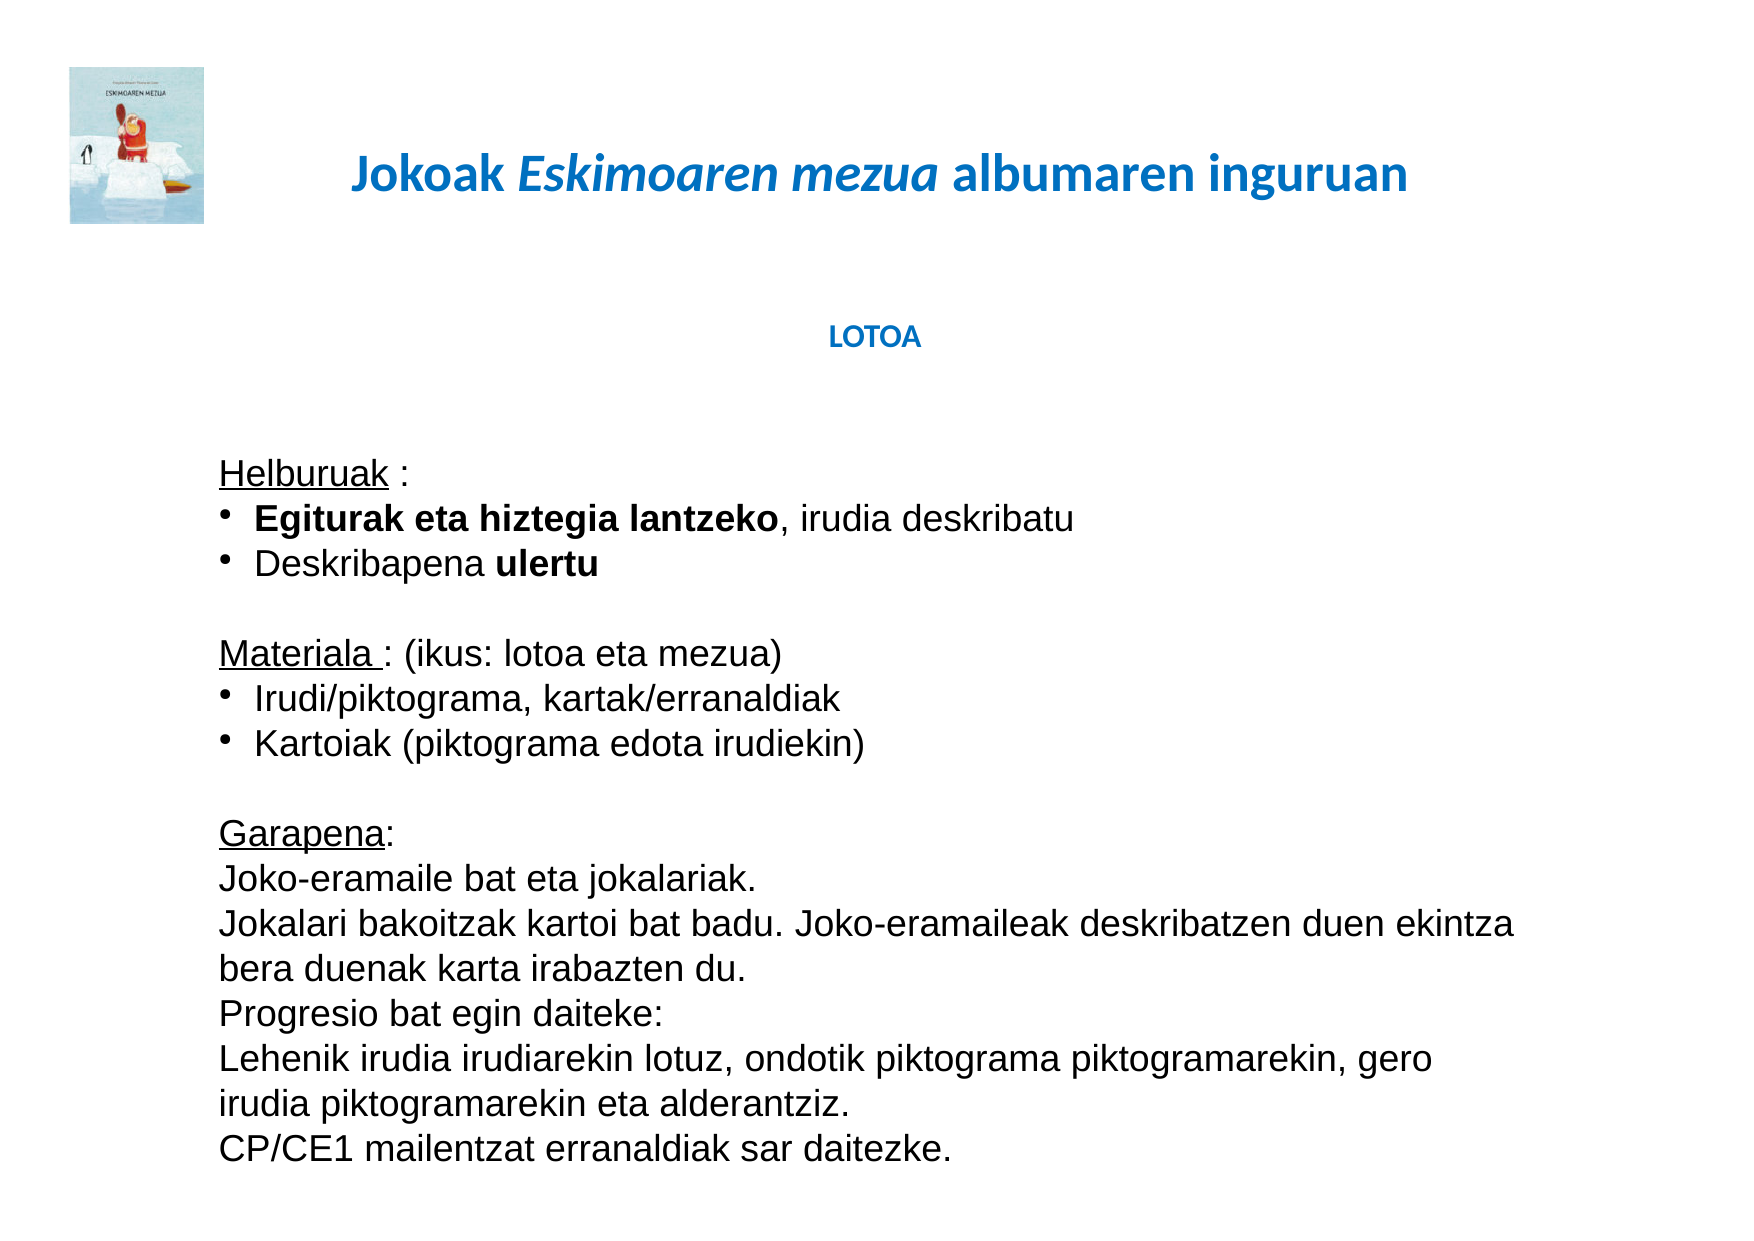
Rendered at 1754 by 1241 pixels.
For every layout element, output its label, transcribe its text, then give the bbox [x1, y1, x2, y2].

picture [68, 67, 204, 224]
text_box LOTOA Helburuak : Egiturak eta hiztegia lantzeko, irudia deskribatu Deskribapena ulertu Materiala : (ikus: lotoa eta mezua) Irudi/piktograma, kartak/erranaldiak Kartoiak (piktograma edota irudiekin) Garapena: Joko-eramaile bat eta jokalariak. Jokalari bakoitzak kartoi bat badu. Joko-eramaileak deskribatzen duen ekintza bera duenak karta irabazten du. Progresio bat egin daiteke: Lehenik irudia irudiarekin lotuz, ondotik piktograma piktogramarekin, gero irudia piktogramarekin eta alderantziz. CP/CE1 mailentzat erranaldiak sar daitezke. [203, 306, 1547, 1212]
text_box Jokoak Eskimoaren mezua albumaren inguruan [158, 129, 1603, 275]
